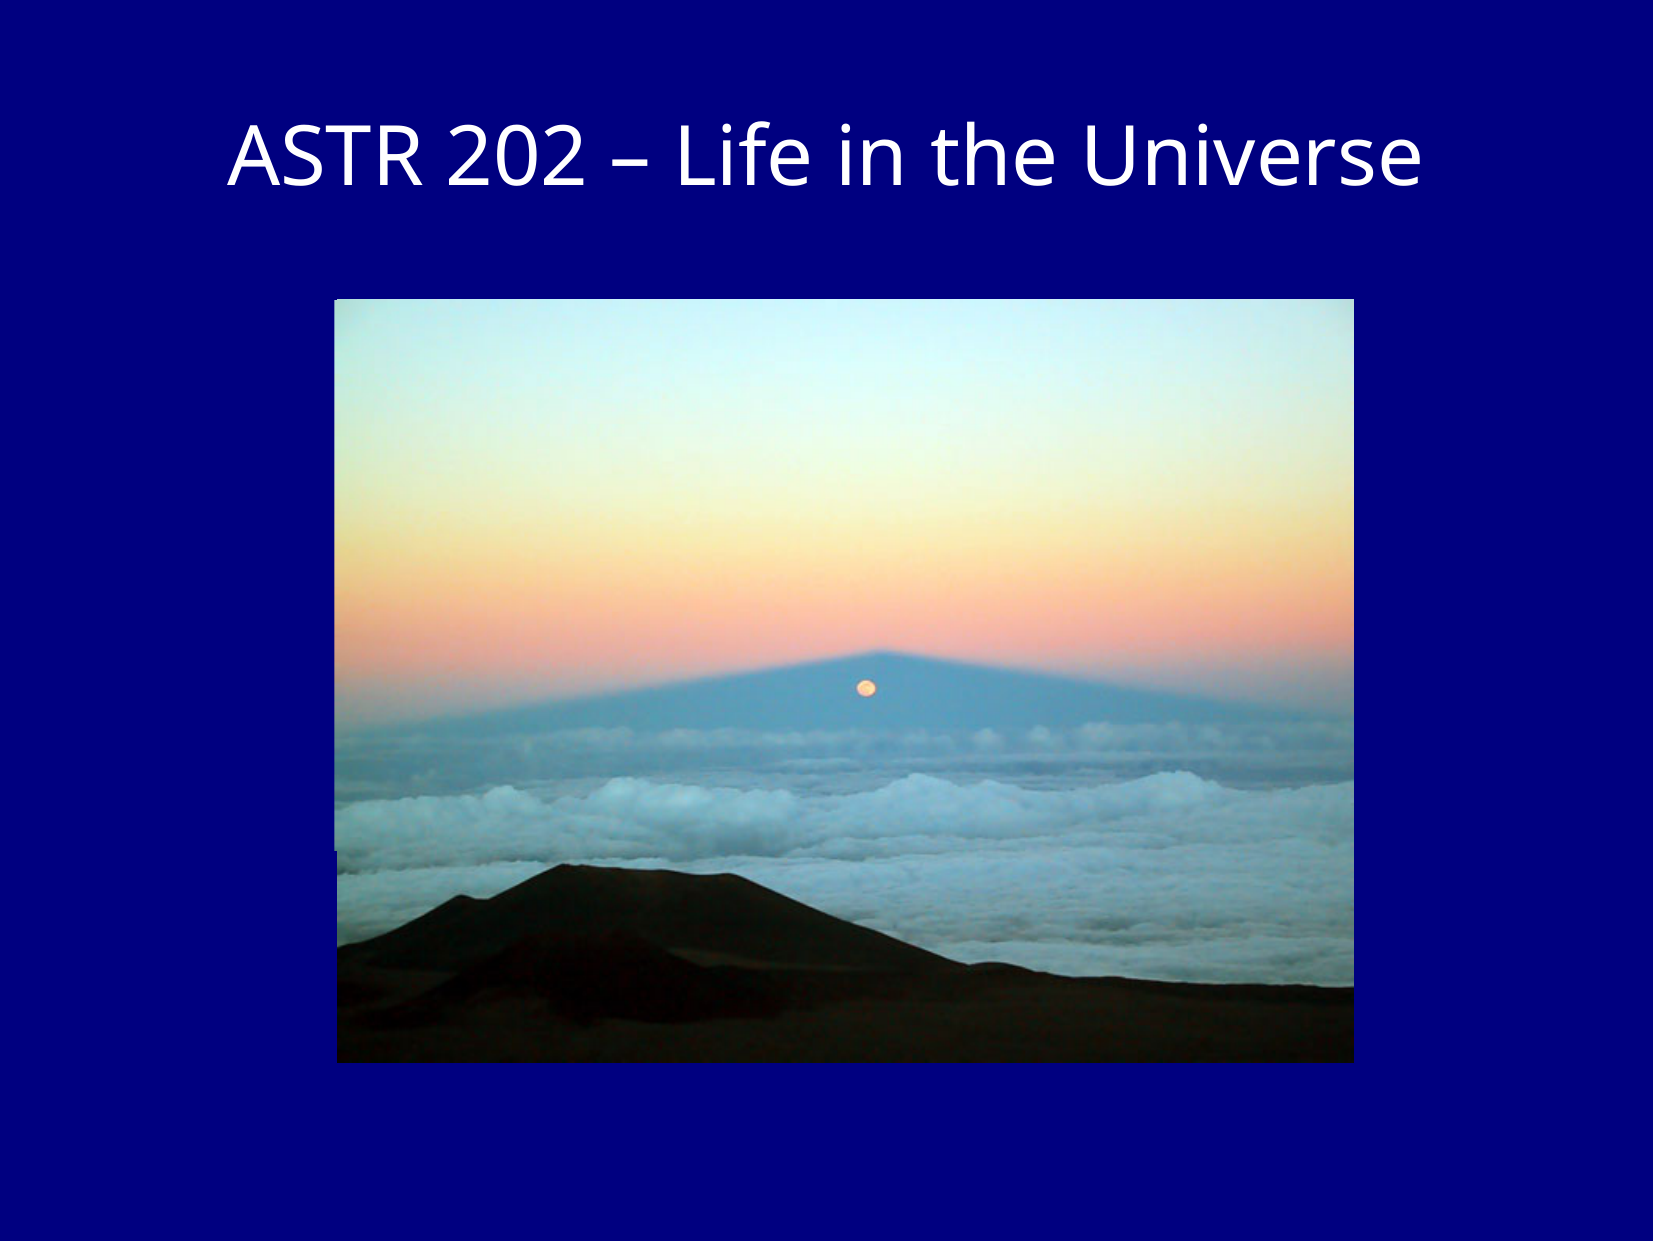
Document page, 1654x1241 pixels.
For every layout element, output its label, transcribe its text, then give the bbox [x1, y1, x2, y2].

title ASTR 202 – Life in the Universe [82, 49, 1571, 257]
picture [334, 299, 1354, 1063]
